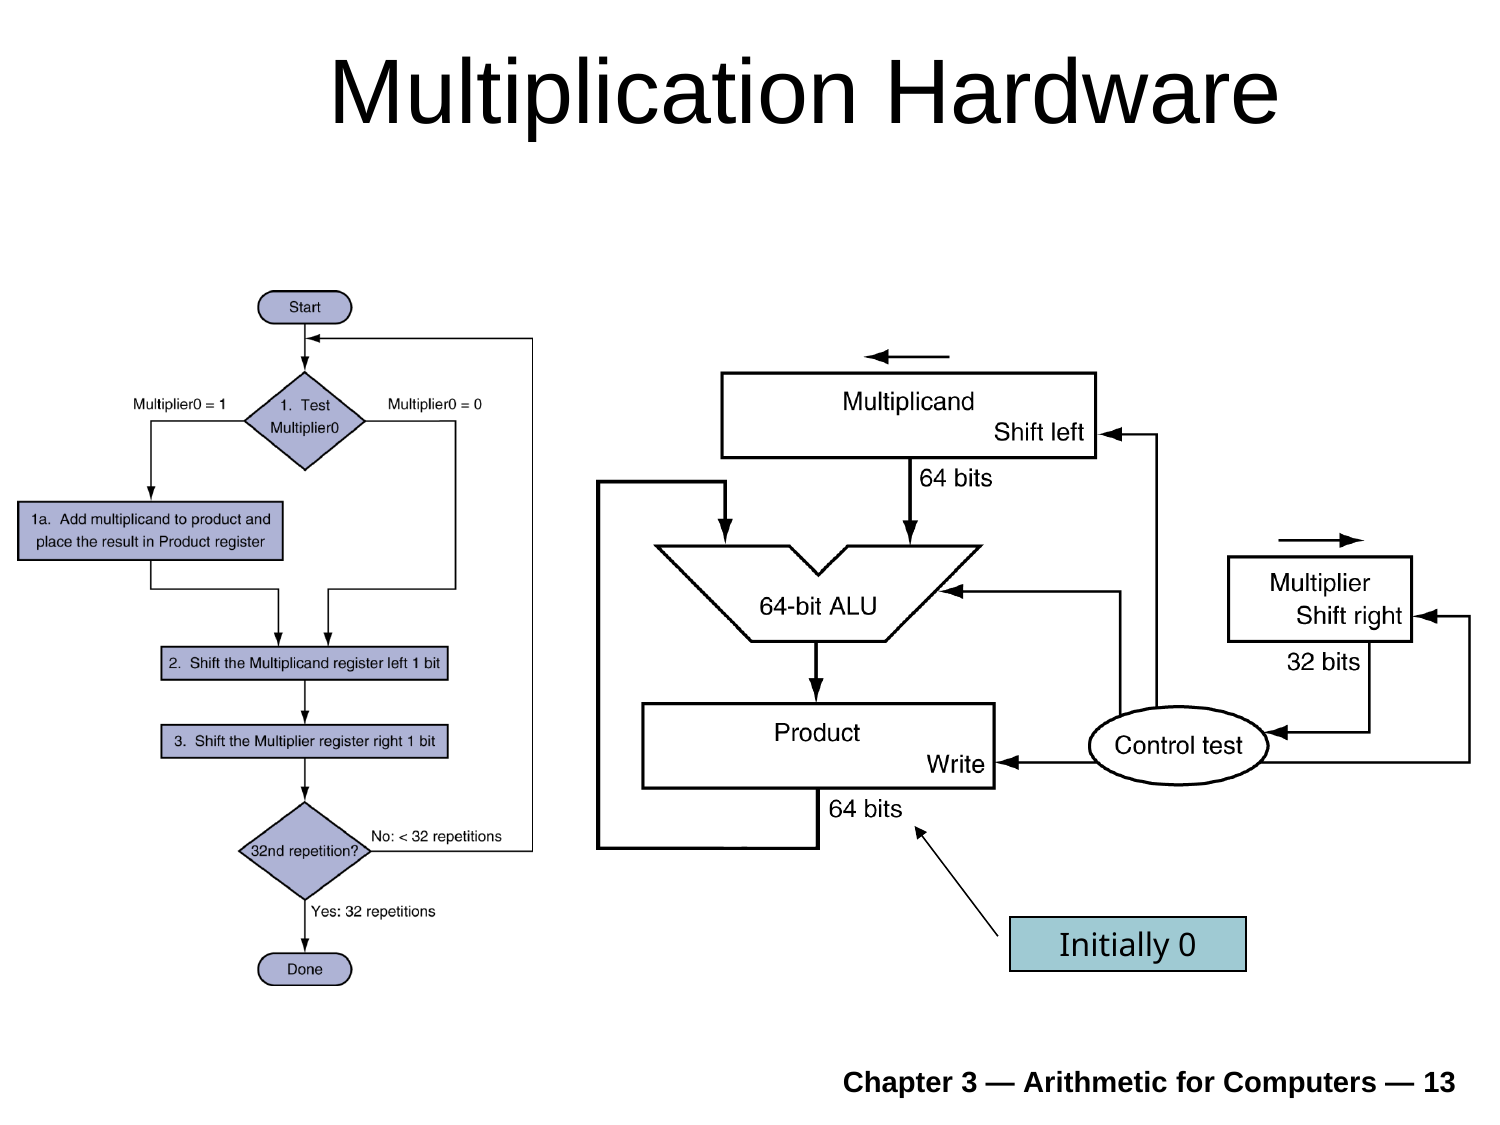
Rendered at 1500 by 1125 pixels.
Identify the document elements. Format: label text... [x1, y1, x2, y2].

title Multiplication Hardware [112, 23, 1468, 149]
picture [596, 349, 1471, 850]
picture [17, 290, 533, 986]
text_box Initially 0 [1010, 917, 1246, 971]
text_box Chapter 3 — Arithmetic for Computers — <number> [277, 1046, 1471, 1106]
